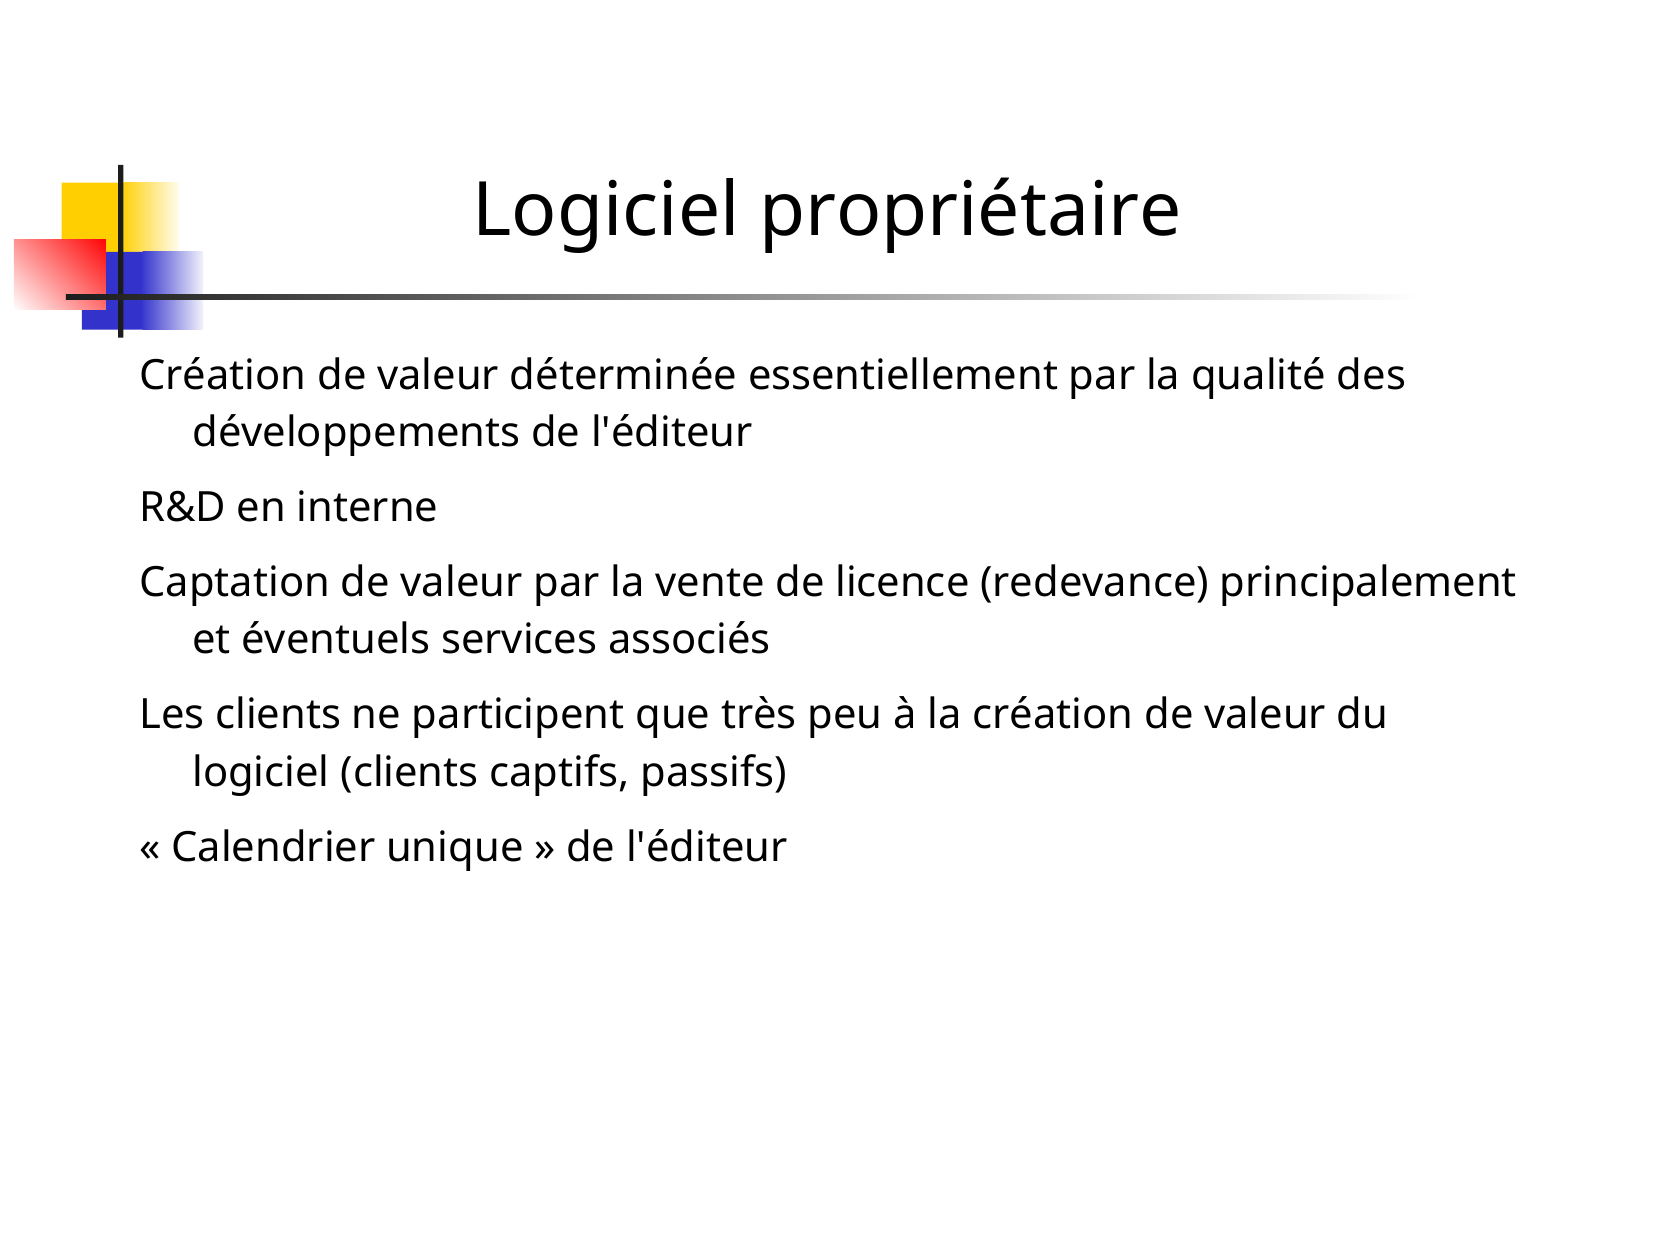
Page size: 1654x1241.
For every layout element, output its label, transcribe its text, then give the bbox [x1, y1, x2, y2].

list Création de valeur déterminée essentiellement par la qualité des développements de l'éditeur R&D en interne Captation de valeur par la vente de licence (redevance) principalement et éventuels services associés Les clients ne participent que très peu à la création de valeur du logiciel (clients captifs, passifs) « Calendrier unique » de l'éditeur [121, 344, 1534, 1112]
title Logiciel propriétaire [121, 110, 1534, 303]
